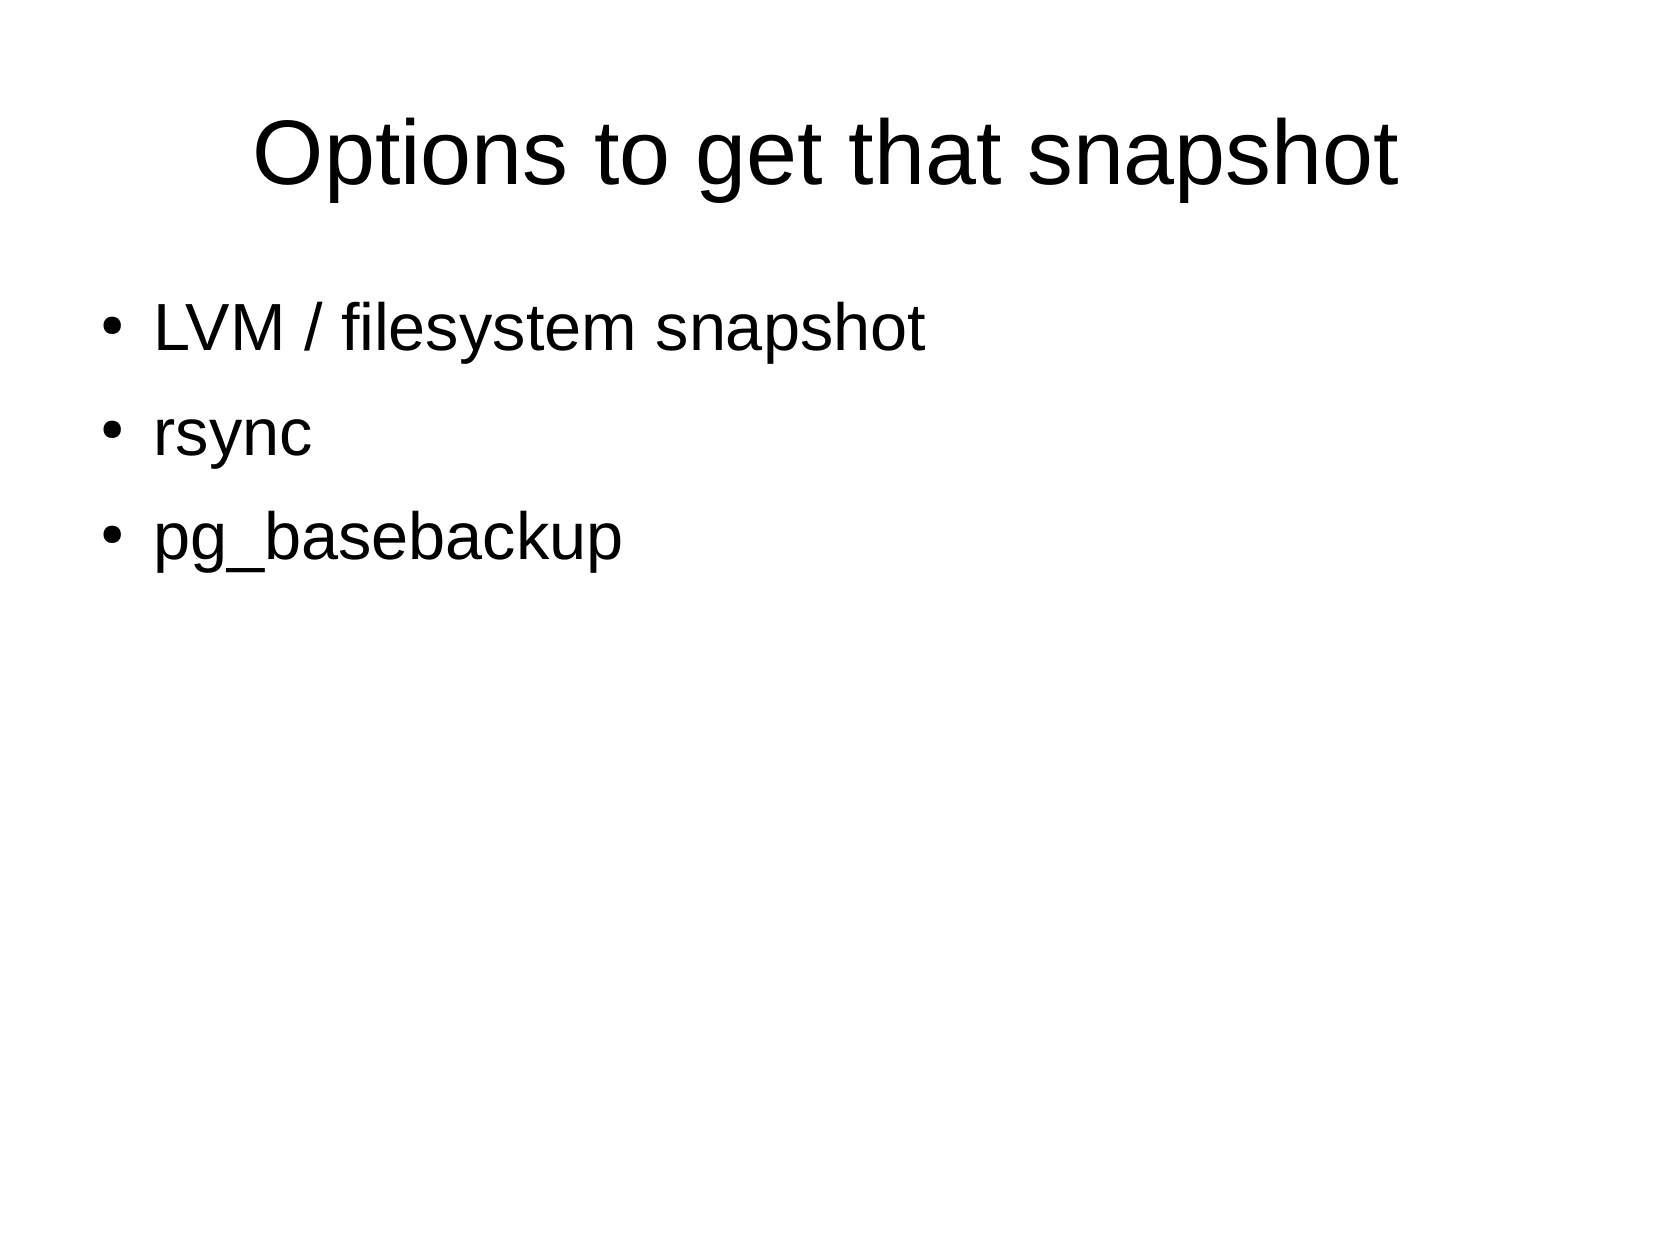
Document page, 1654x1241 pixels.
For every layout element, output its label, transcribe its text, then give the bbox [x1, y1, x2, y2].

title Options to get that snapshot [82, 49, 1571, 257]
list LVM / filesystem snapshot rsync pg_basebackup [82, 290, 1571, 1010]
